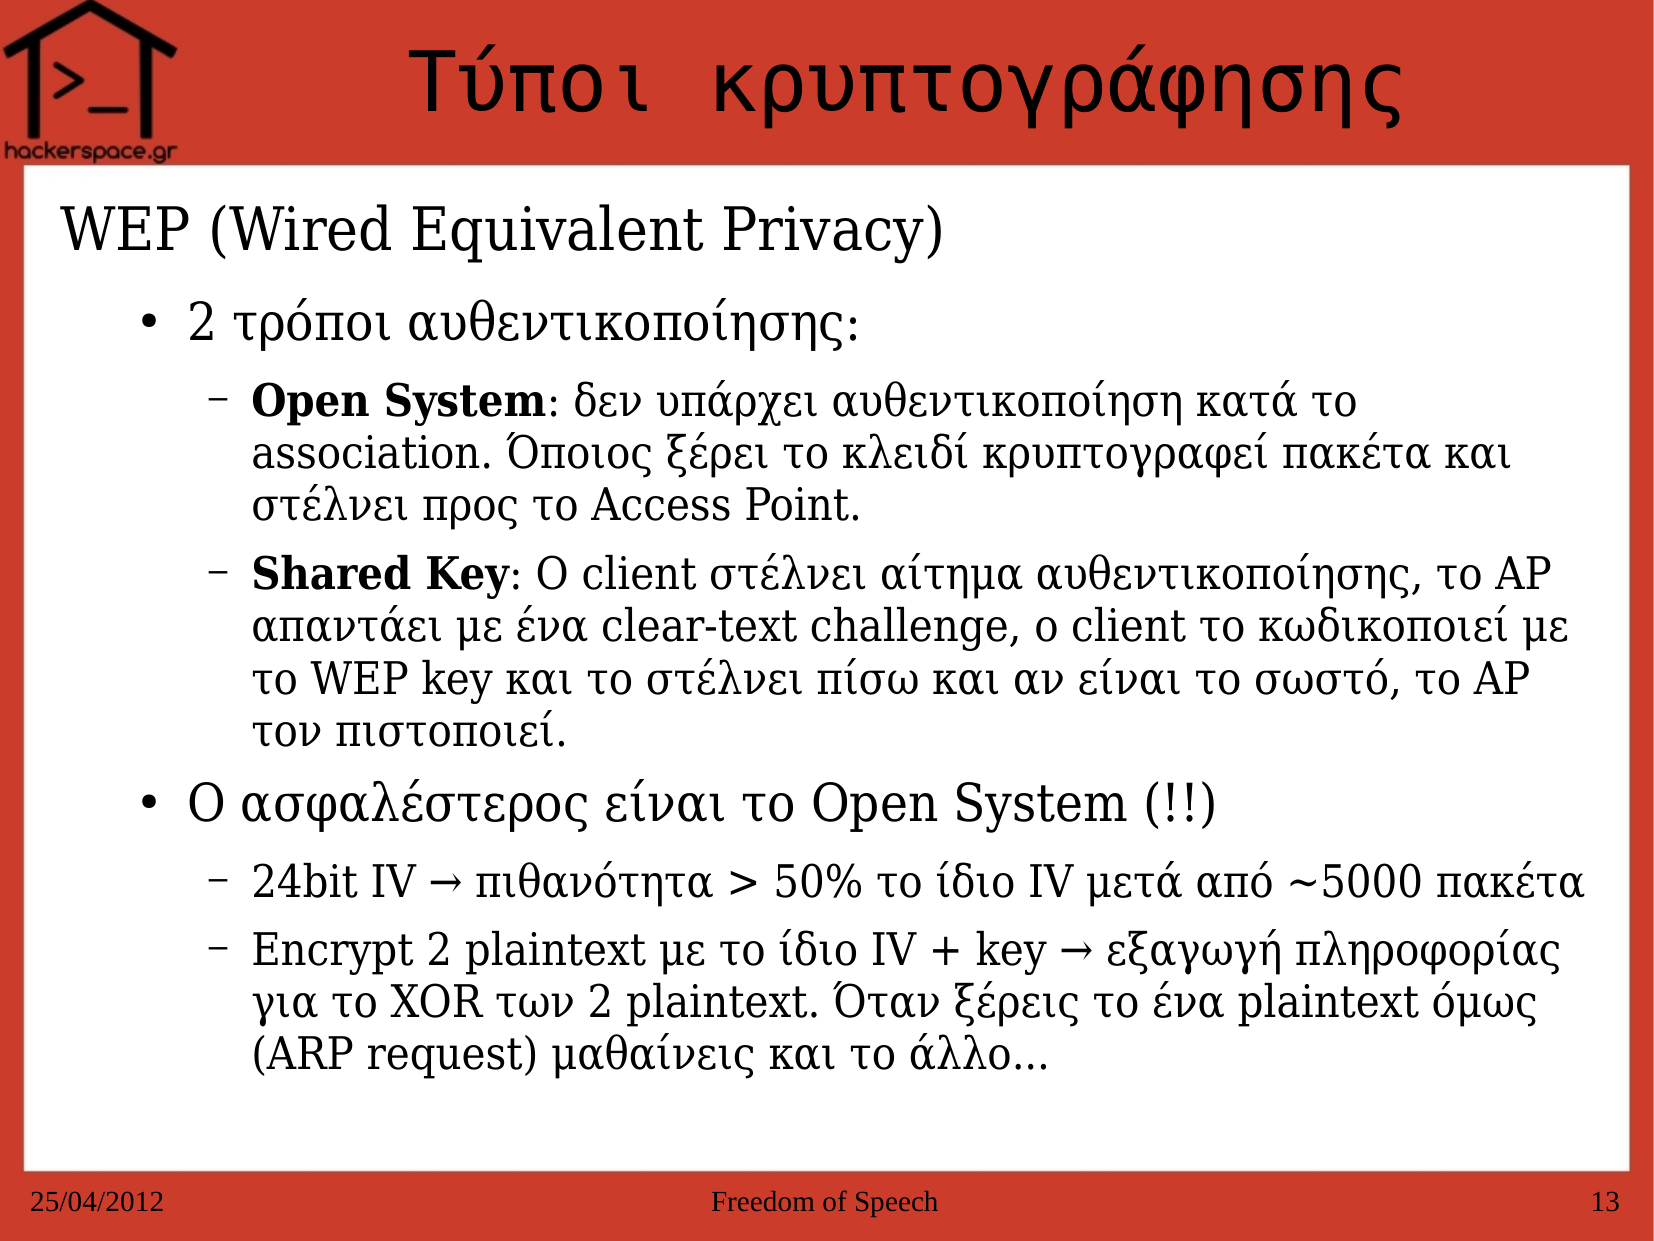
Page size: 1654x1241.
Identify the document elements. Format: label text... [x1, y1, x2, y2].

title Τύποι κρυπτογράφησης [195, 15, 1621, 151]
list WEP (Wired Equivalent Privacy) 2 τρόποι αυθεντικοποίησης: Open System: δεν υπάρχει αυθεντικοποίηση κατά το association. Όποιος ξέρει το κλειδί κρυπτογραφεί πακέτα και στέλνει προς το Access Point. Shared Key: Ο client στέλνει αίτημα αυθεντικοποίησης, το AP απαντάει με ένα clear-text challenge, o client το κωδικοποιεί με το WEP key και το στέλνει πίσω και αν είναι το σωστό, το AP τον πιστοποιεί. Ο ασφαλέστερος είναι το Open System (!!) 24bit IV → πιθανότητα > 50% το ίδιο IV μετά από ~5000 πακέτα Encrypt 2 plaintext με το ίδιο IV + key → εξαγωγή πληροφορίας για το XOR των 2 plaintext. Όταν ξέρεις το ένα plaintext όμως (ARP request) μαθαίνεις και το άλλο... [60, 195, 1591, 1141]
picture [0, 0, 1654, 1241]
